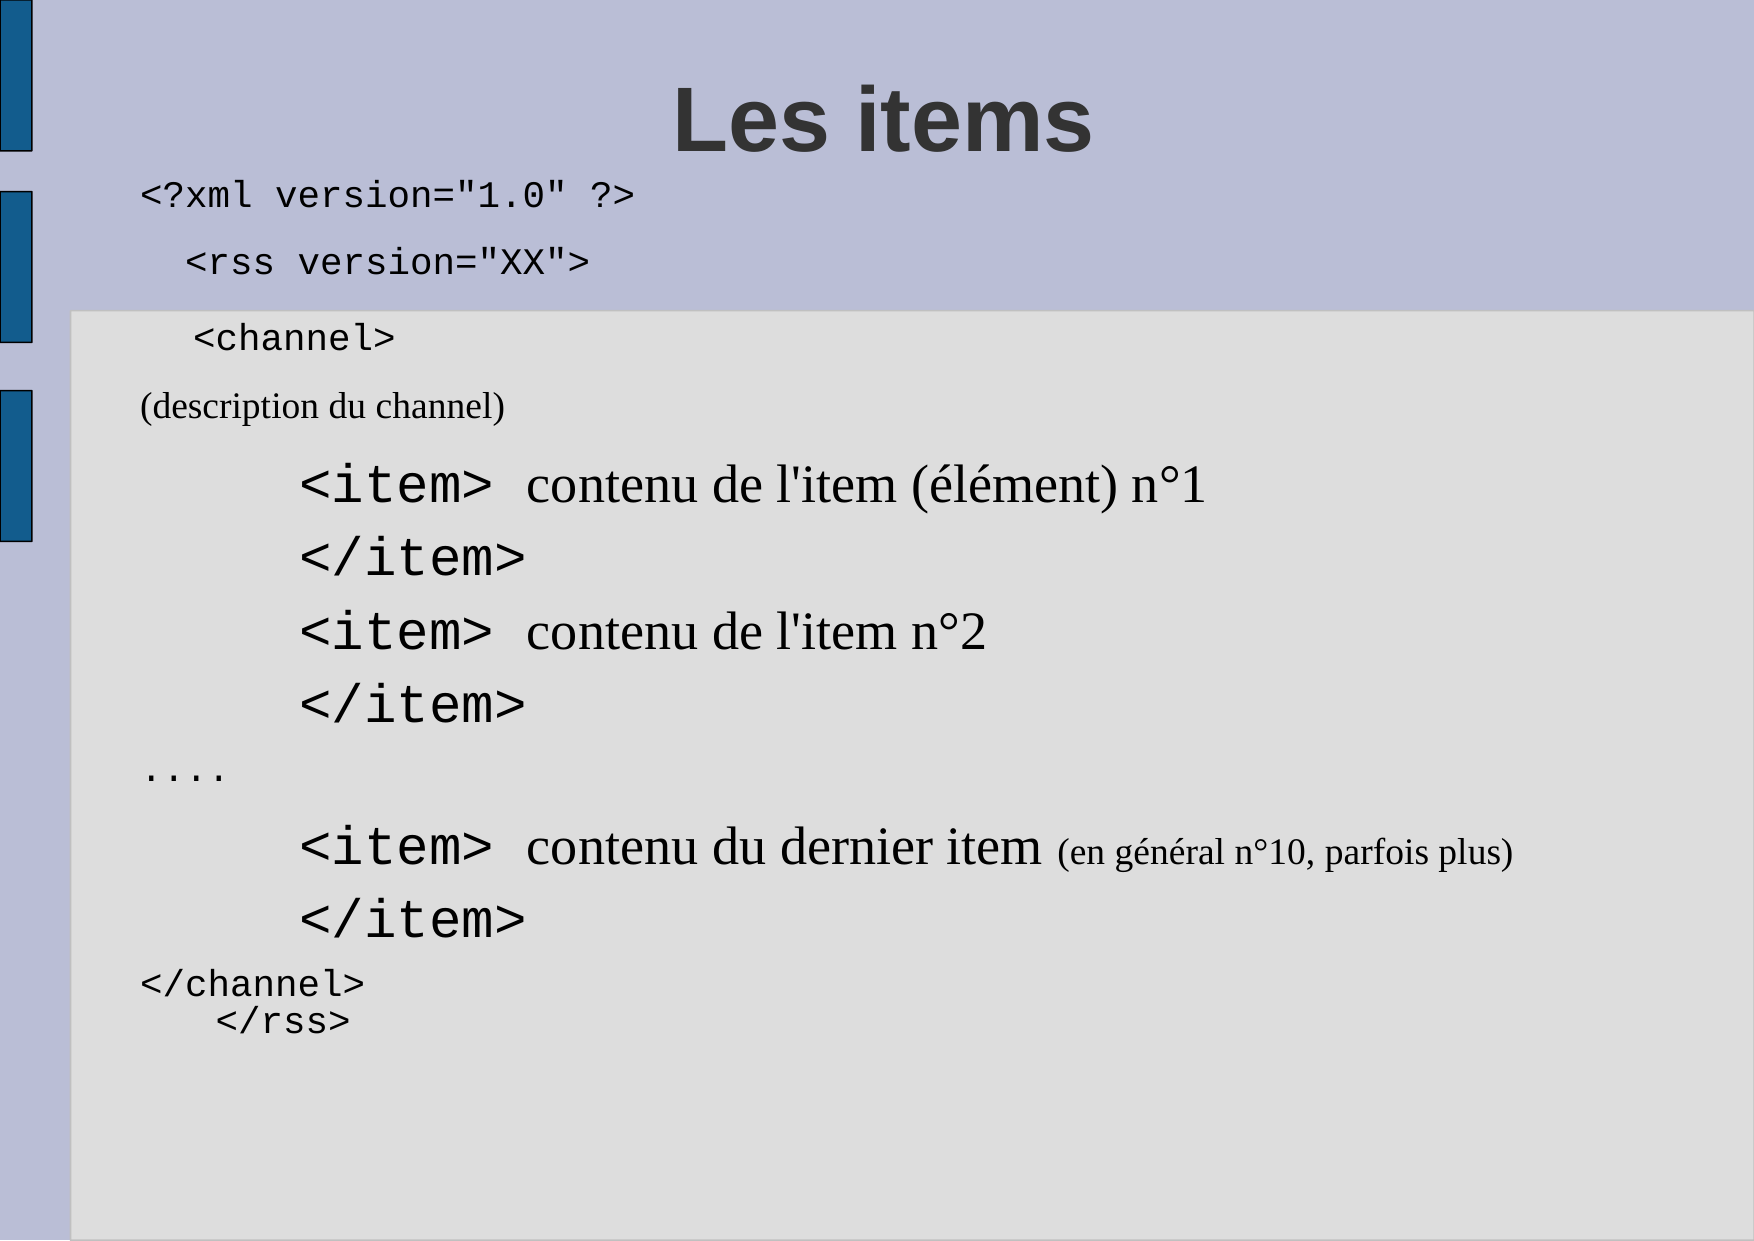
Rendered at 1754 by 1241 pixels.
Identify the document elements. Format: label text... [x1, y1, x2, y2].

list <?xml version="1.0" ?> <rss version="XX"> <channel> (description du channel) <item> contenu de l'item (élément) n°1 </item> <item> contenu de l'item n°2 </item> .... <item> contenu du dernier item (en général n°10, parfois plus) </item> </channel> </rss> [122, 177, 1595, 1074]
title Les items [147, 29, 1620, 217]
